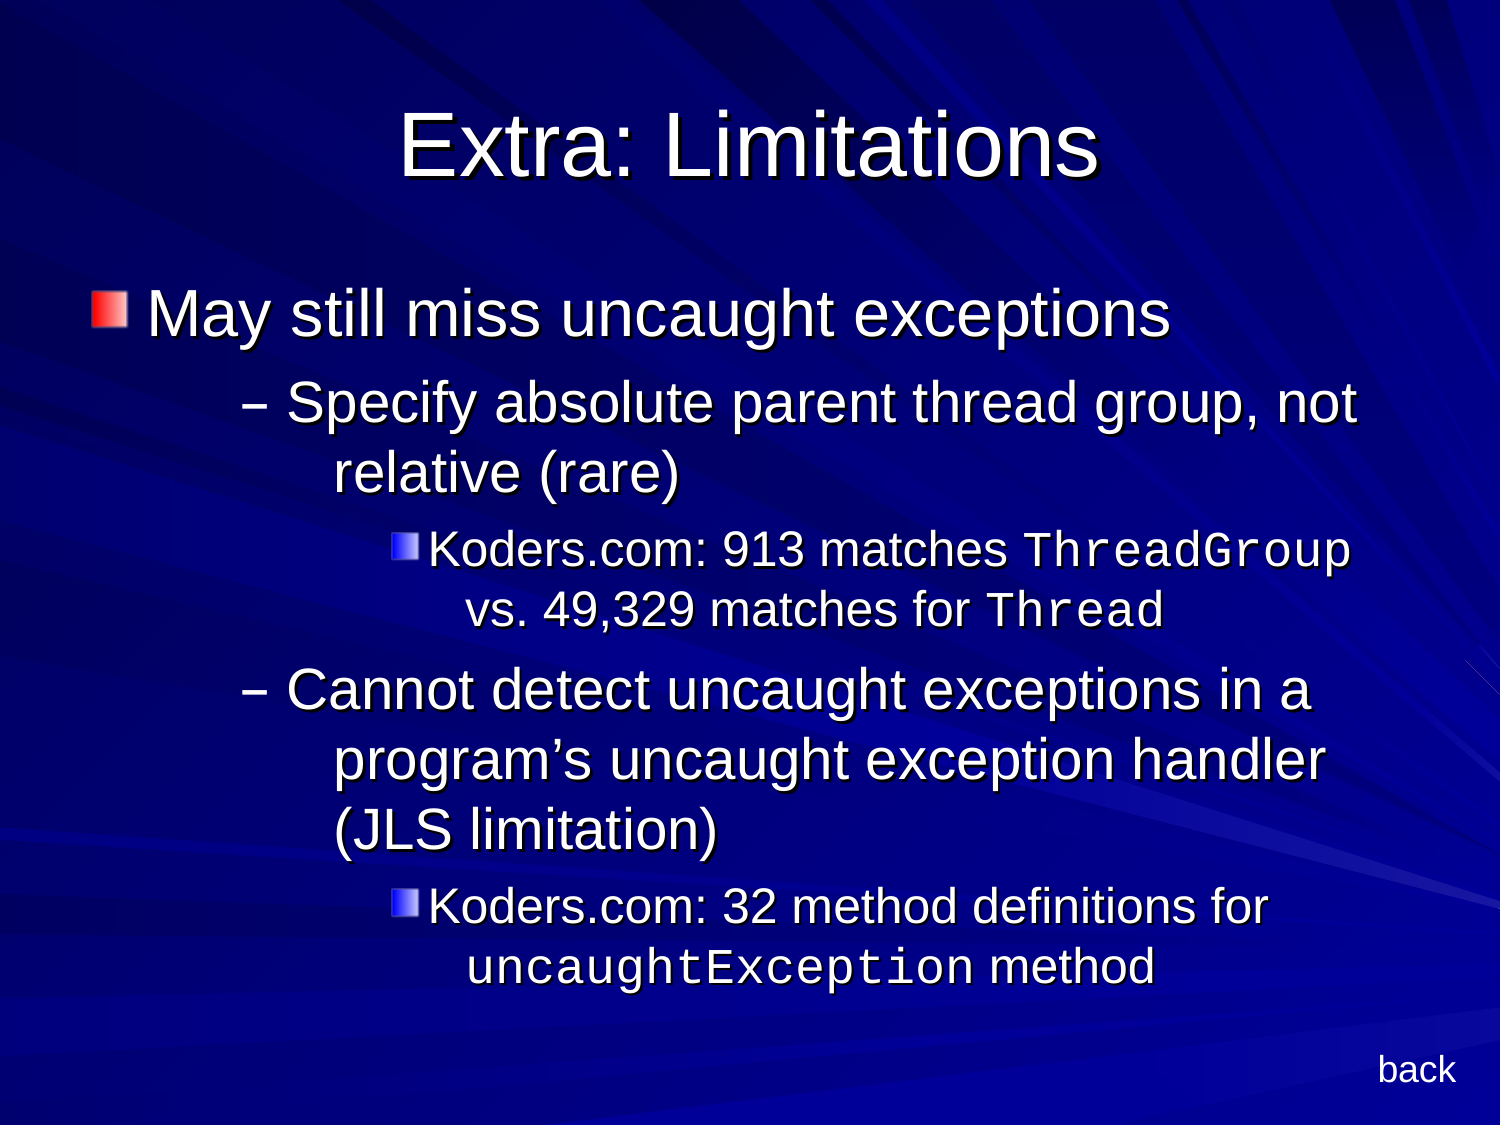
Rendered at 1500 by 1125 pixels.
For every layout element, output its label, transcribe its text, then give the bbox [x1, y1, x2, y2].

title Extra: Limitations [75, 45, 1426, 234]
list May still miss uncaught exceptions Specify absolute parent thread group, not relative (rare) Koders.com: 913 matches ThreadGroup vs. 49,329 matches for Thread Cannot detect uncaught exceptions in a program’s uncaught exception handler (JLS limitation) Koders.com: 32 method definitions for uncaughtException method [75, 262, 1426, 1063]
text_box back [1362, 1037, 1472, 1098]
